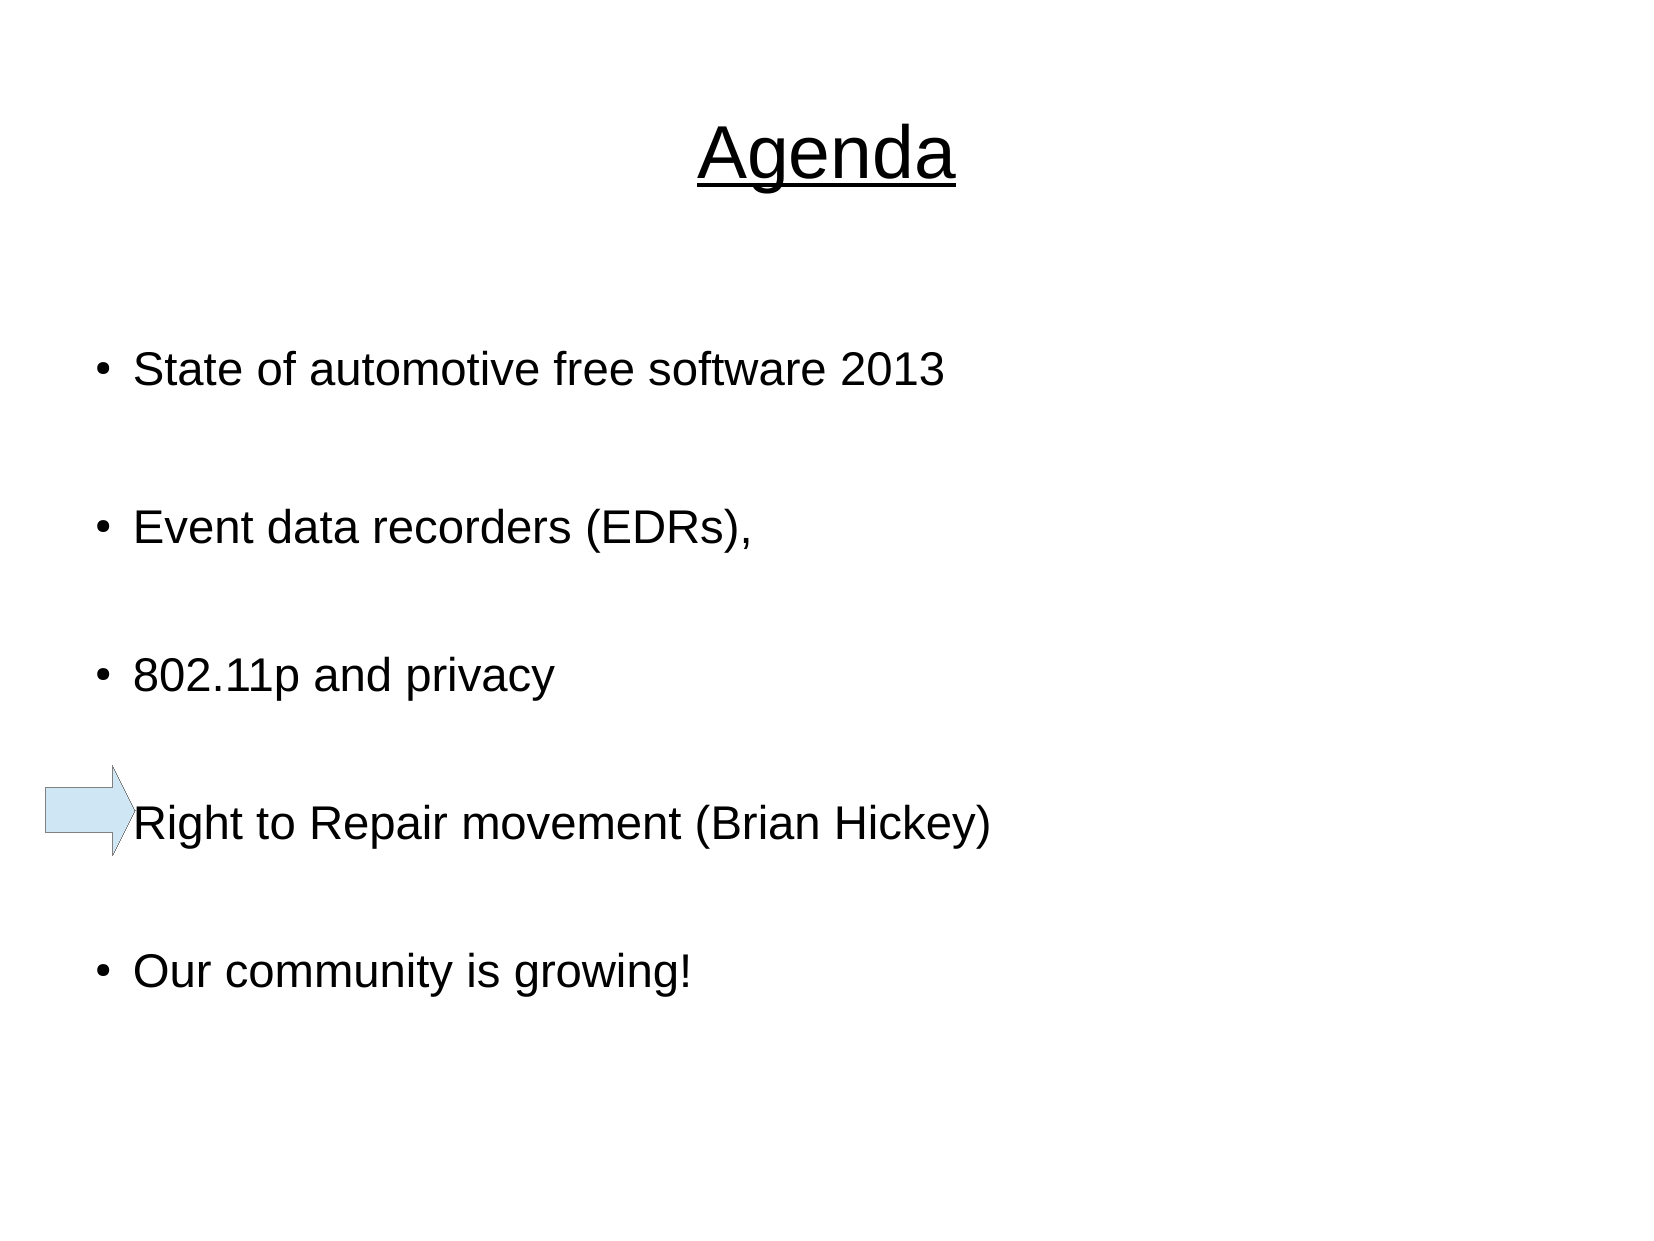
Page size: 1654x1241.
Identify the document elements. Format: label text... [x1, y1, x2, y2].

list State of automotive free software 2013 Event data recorders (EDRs), 802.11p and privacy Right to Repair movement (Brian Hickey) Our community is growing! [82, 290, 1538, 1010]
title Agenda [82, 49, 1571, 257]
text_box [45, 765, 136, 856]
